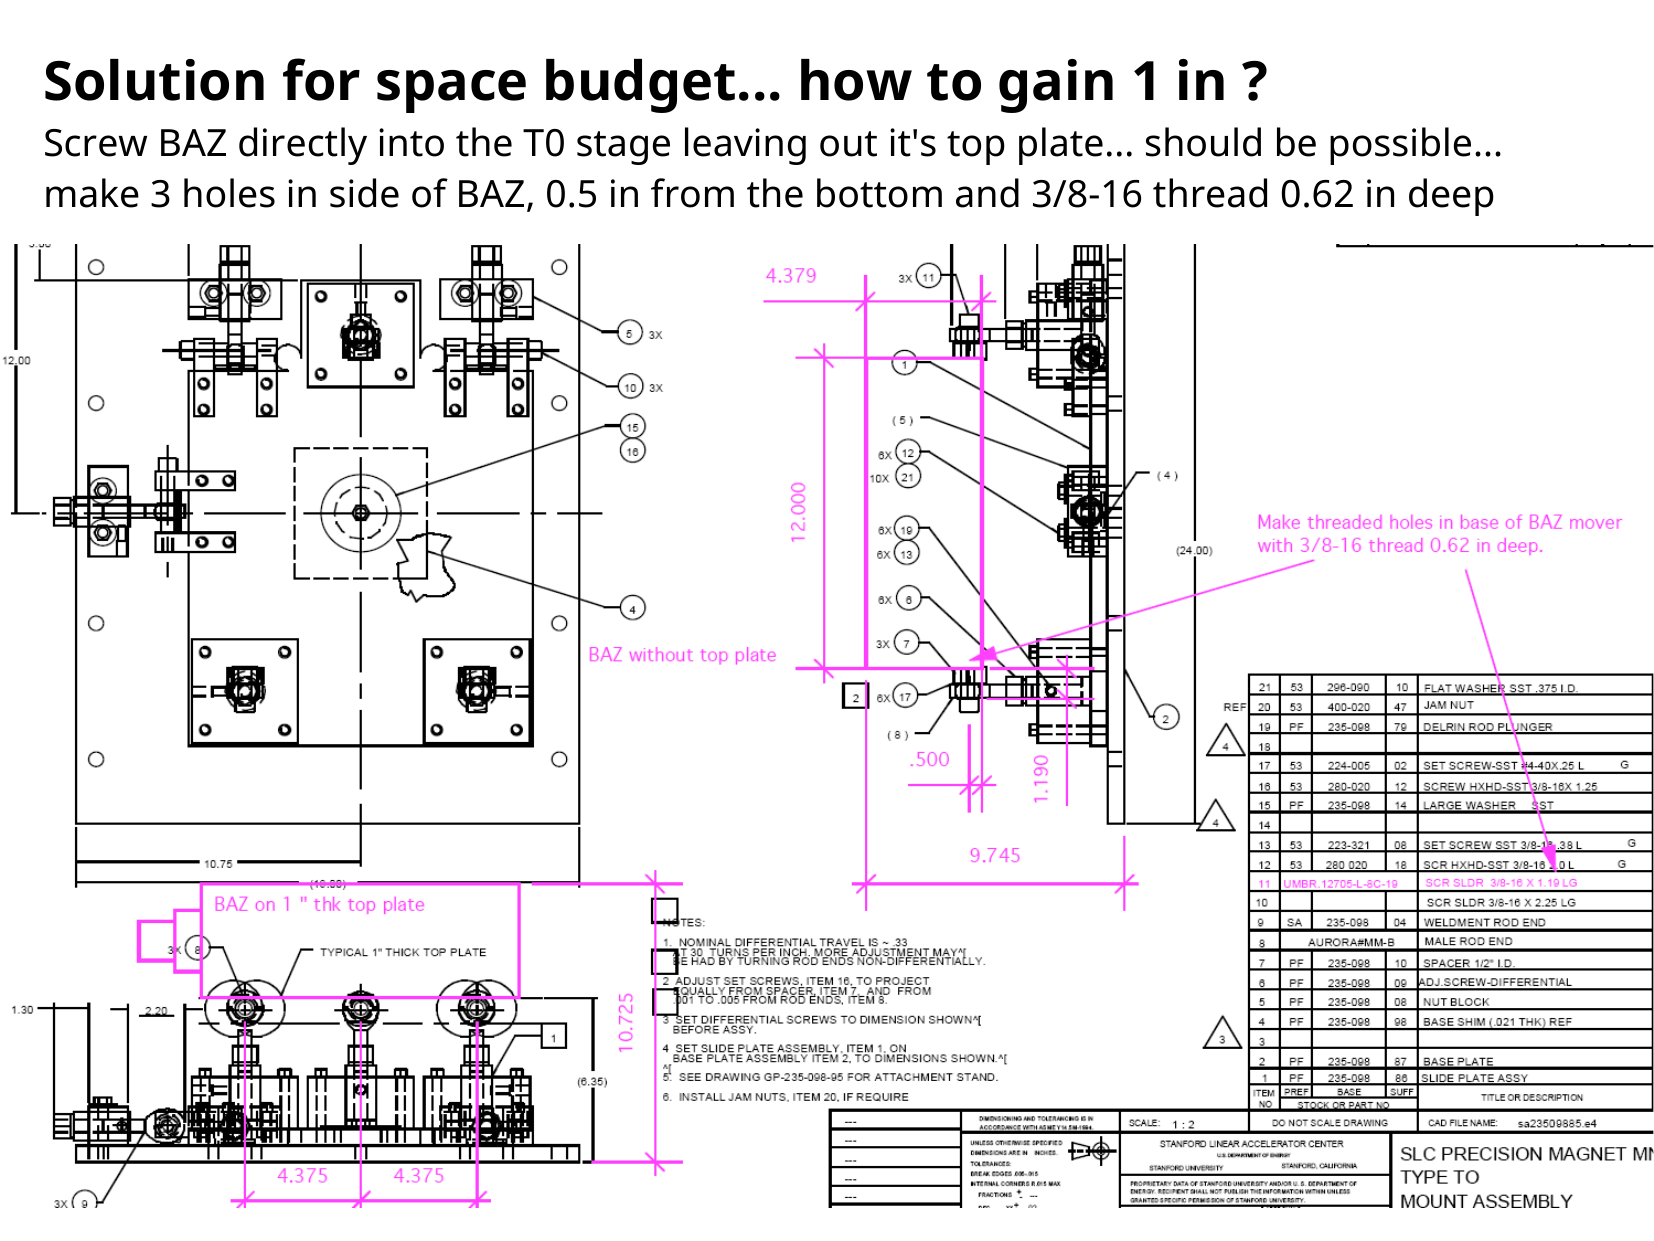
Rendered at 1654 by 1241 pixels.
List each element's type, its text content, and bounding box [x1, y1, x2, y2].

text_box Solution for space budget... how to gain 1 in ? Screw BAZ directly into the T0 stage leaving out it's top plate... should be possible... make 3 holes in side of BAZ, 0.5 in from the bottom and 3/8-16 thread 0.62 in deep [28, 35, 1448, 207]
picture [0, 244, 1654, 1208]
